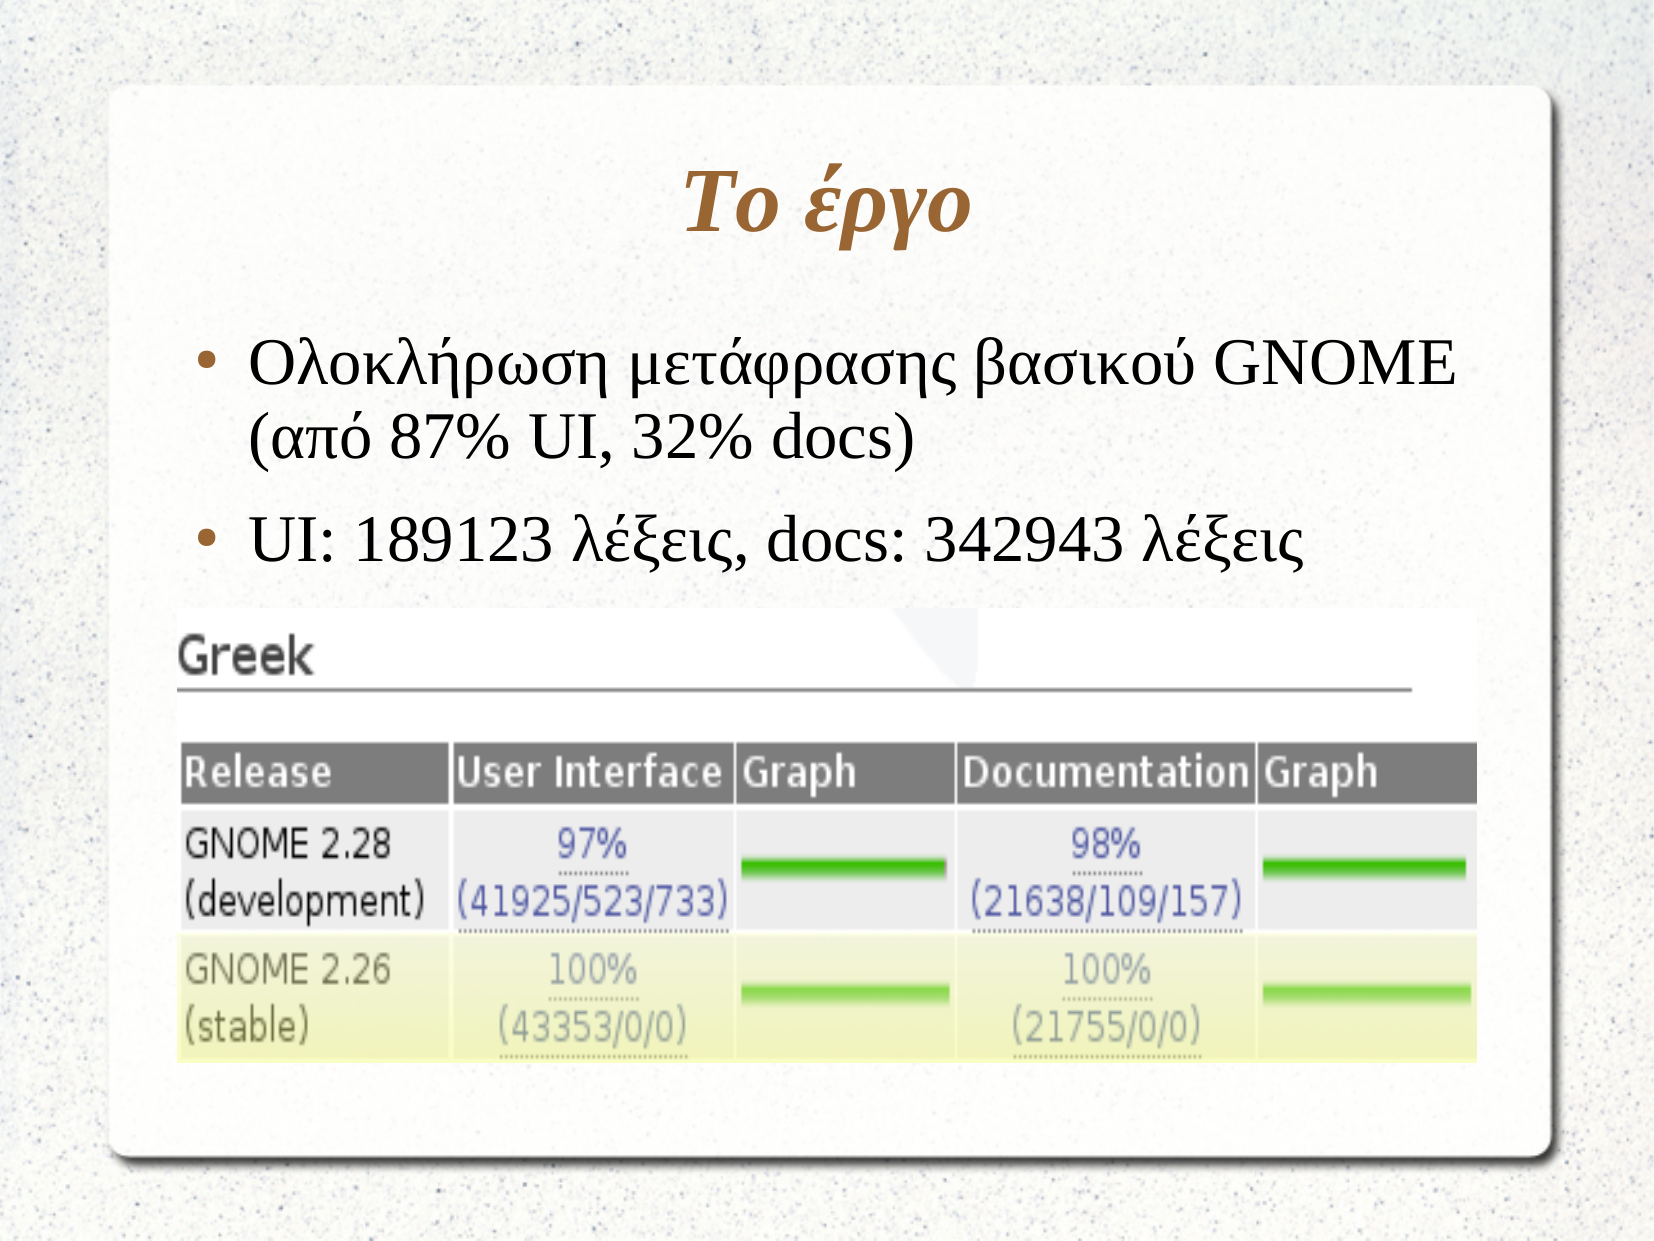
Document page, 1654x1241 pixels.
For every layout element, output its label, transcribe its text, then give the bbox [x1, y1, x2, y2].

picture [0, 0, 1654, 1241]
title Το έργο [118, 96, 1536, 304]
list Ολοκλήρωση μετάφρασης βασικού GNOME (από 87% UI, 32% docs) UI: 189123 λέξεις, docs: 342943 λέξεις [177, 324, 1477, 608]
